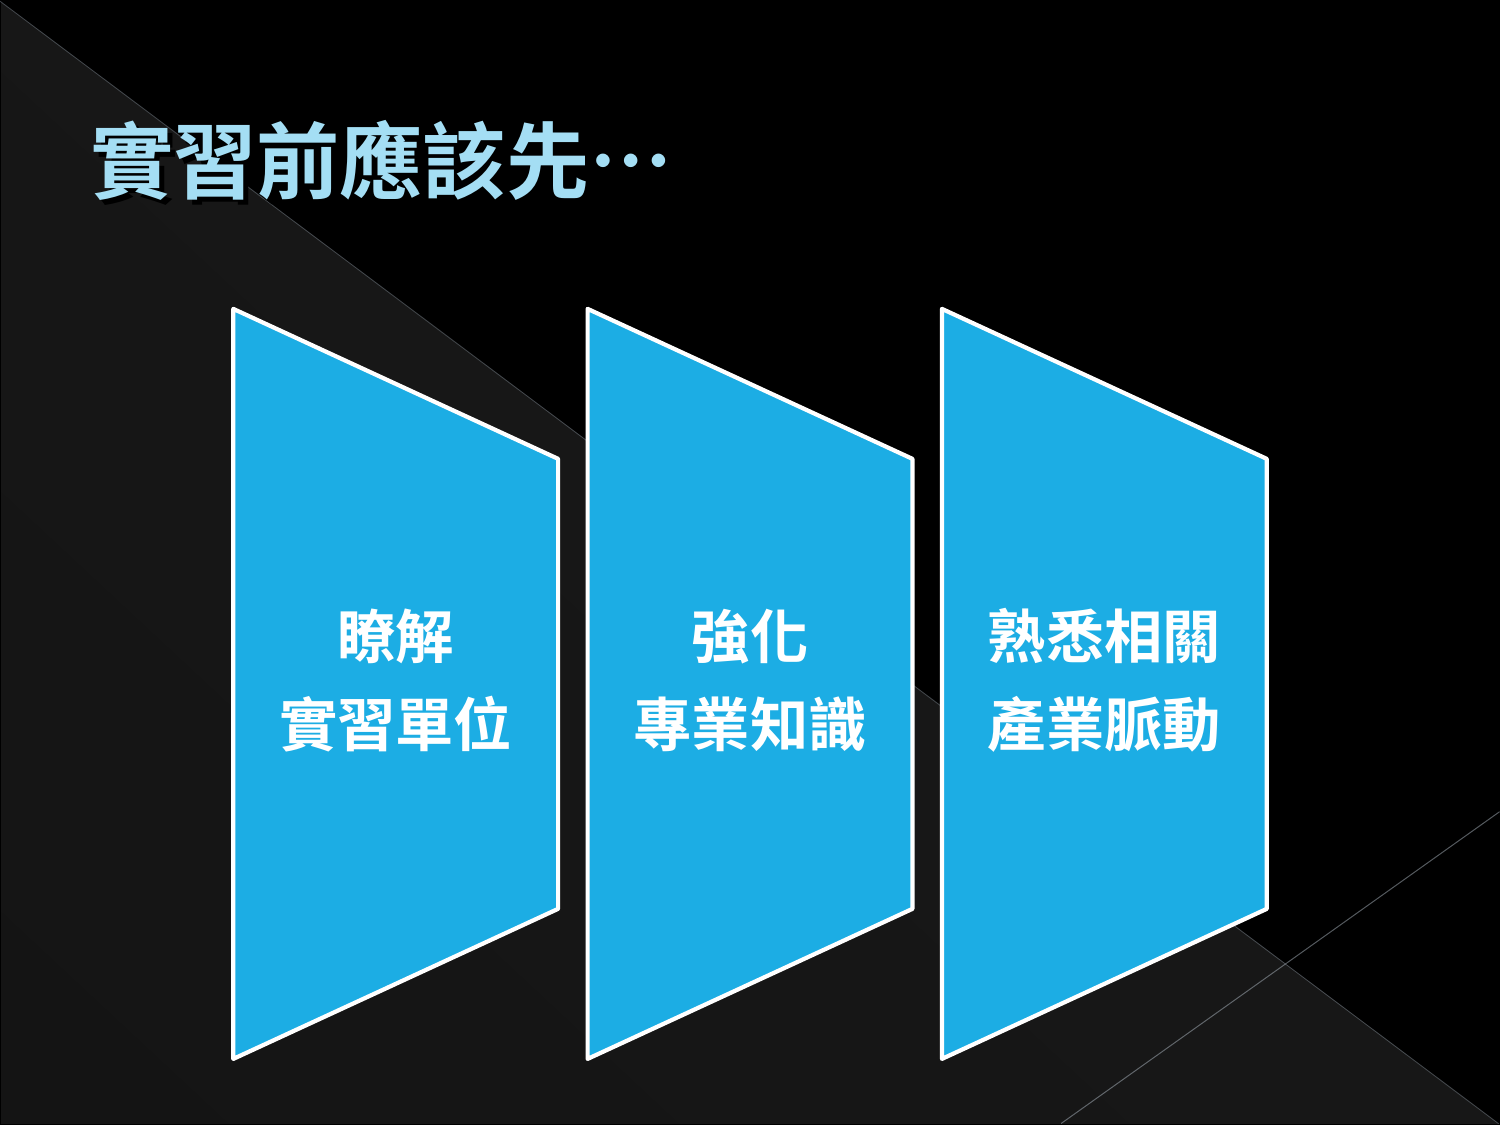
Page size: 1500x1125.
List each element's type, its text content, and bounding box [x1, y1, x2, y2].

text_box 強化 專業知識 [587, 308, 913, 1059]
title 實習前應該先… [75, 43, 1426, 274]
text_box 瞭解 實習單位 [233, 308, 559, 1059]
text_box 熟悉相關 產業脈動 [941, 308, 1267, 1059]
